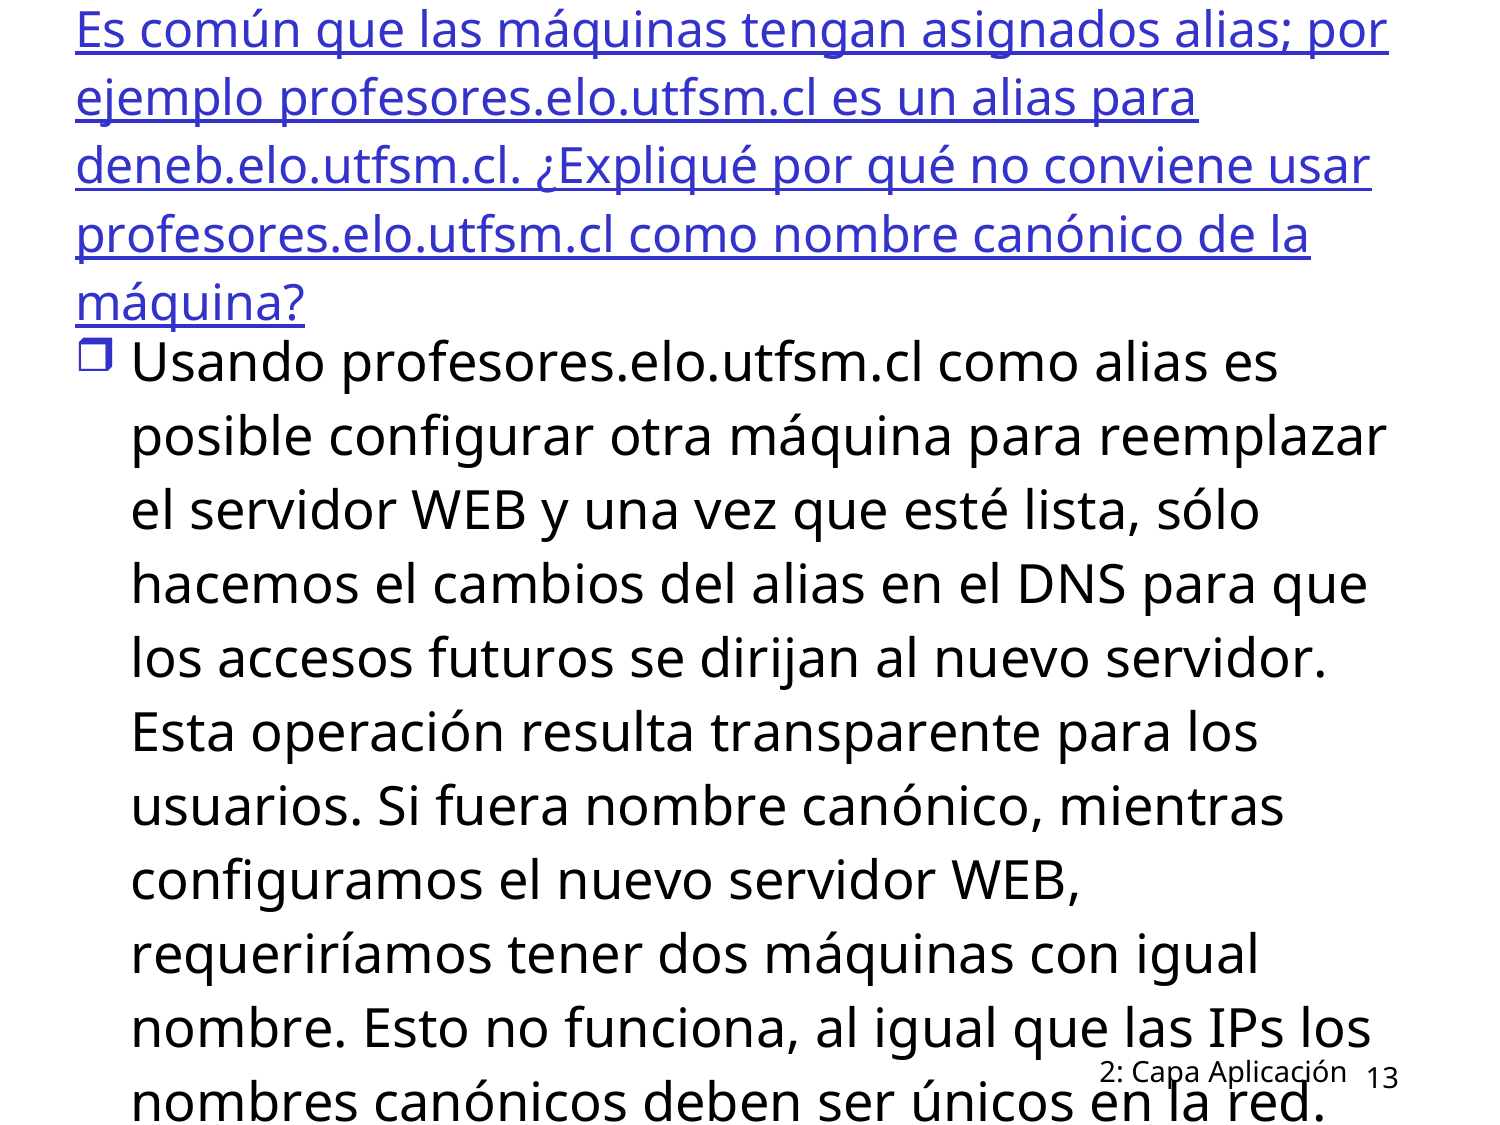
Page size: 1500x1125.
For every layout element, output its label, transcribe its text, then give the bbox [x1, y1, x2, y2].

title Es común que las máquinas tengan asignados alias; por ejemplo profesores.elo.utfsm.cl es un alias para deneb.elo.utfsm.cl. ¿Expliqué por qué no conviene usar profesores.elo.utfsm.cl como nombre canónico de la máquina? [75, 27, 1426, 303]
list Usando profesores.elo.utfsm.cl como alias es posible configurar otra máquina para reemplazar el servidor WEB y una vez que esté lista, sólo hacemos el cambios del alias en el DNS para que los accesos futuros se dirijan al nuevo servidor. Esta operación resulta transparente para los usuarios. Si fuera nombre canónico, mientras configuramos el nuevo servidor WEB, requeriríamos tener dos máquinas con igual nombre. Esto no funciona, al igual que las IPs los nombres canónicos deben ser únicos en la red. [75, 323, 1426, 1016]
